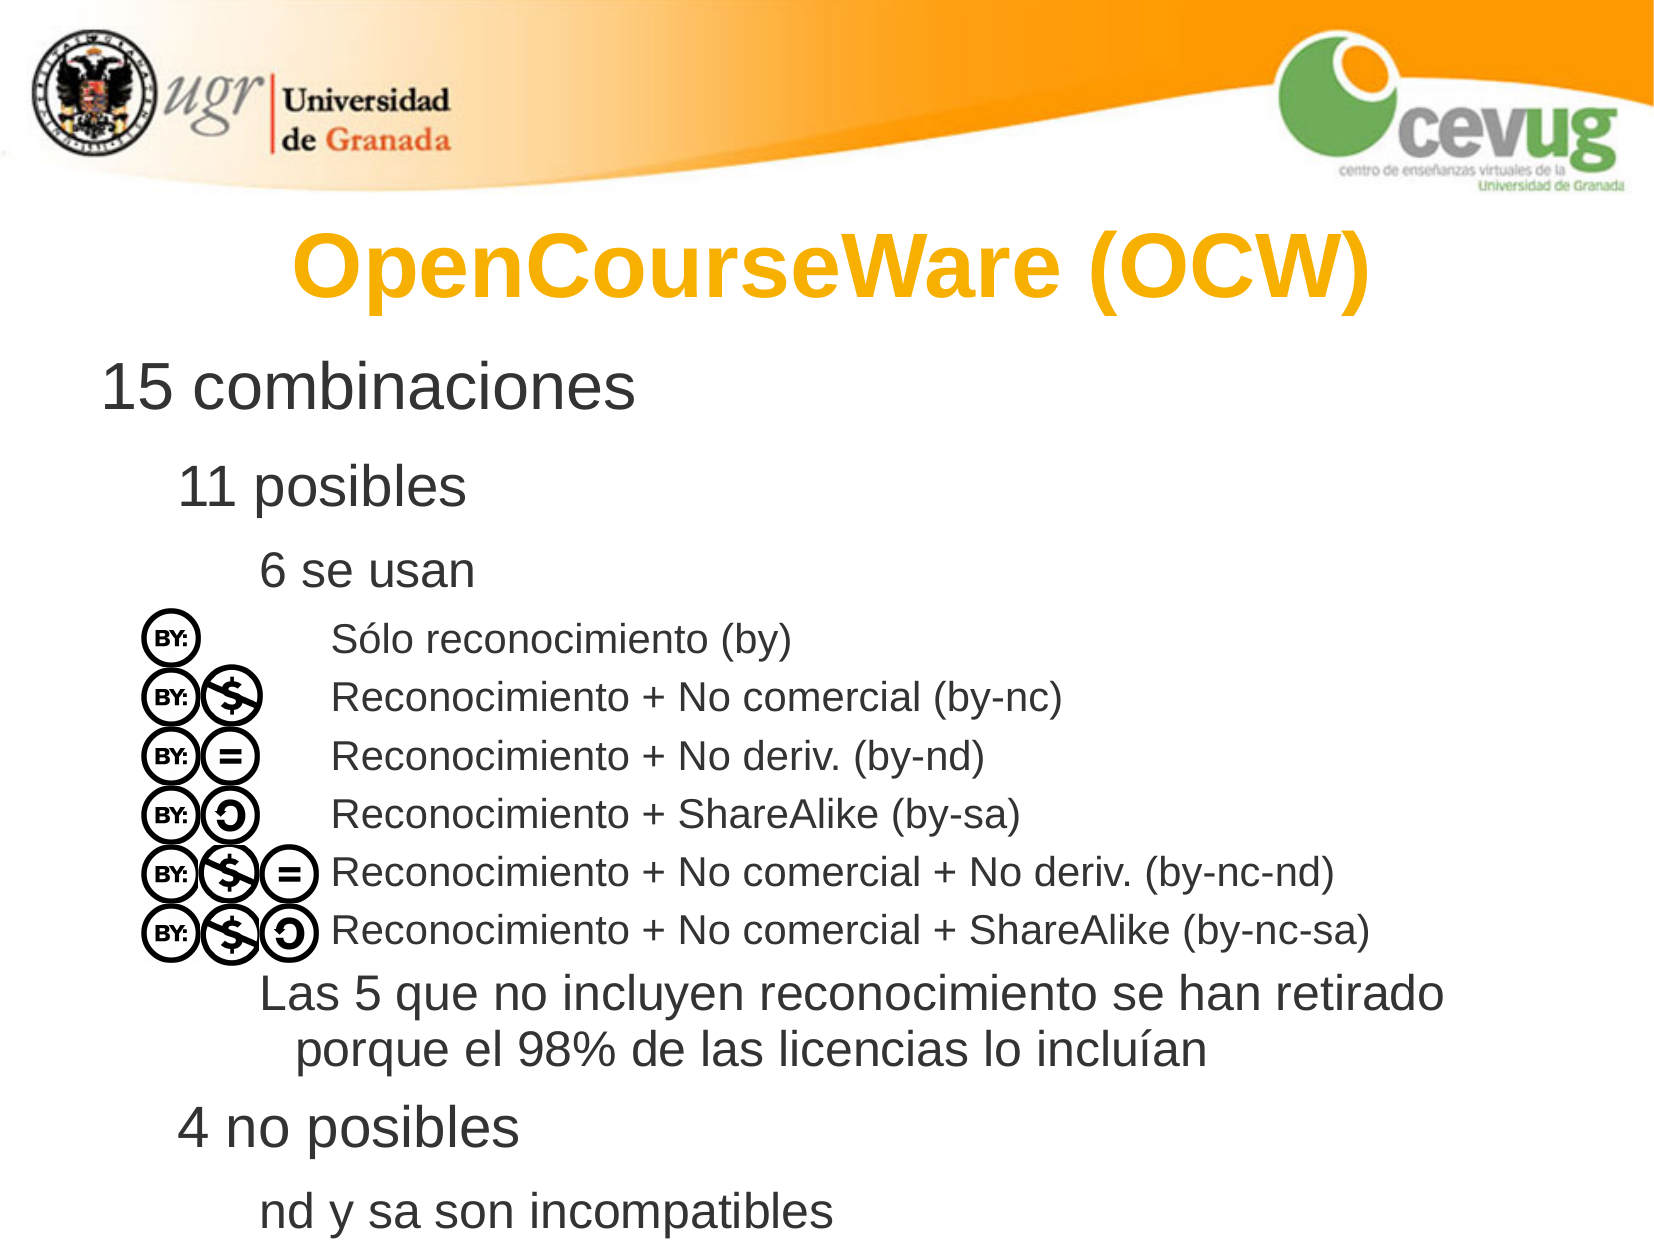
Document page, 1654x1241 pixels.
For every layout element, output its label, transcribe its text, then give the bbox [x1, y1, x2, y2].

title OpenCourseWare (OCW) [88, 177, 1577, 355]
list 15 combinaciones 11 posibles 6 se usan Sólo reconocimiento (by) Reconocimiento + No comercial (by-nc) Reconocimiento + No deriv. (by-nd) Reconocimiento + ShareAlike (by-sa) Reconocimiento + No comercial + No deriv. (by-nc-nd) Reconocimiento + No comercial + ShareAlike (by-nc-sa) Las 5 que no incluyen reconocimiento se han retirado porque el 98% de las licencias lo incluían 4 no posibles nd y sa son incompatibles [82, 349, 1571, 1241]
picture [141, 608, 319, 966]
